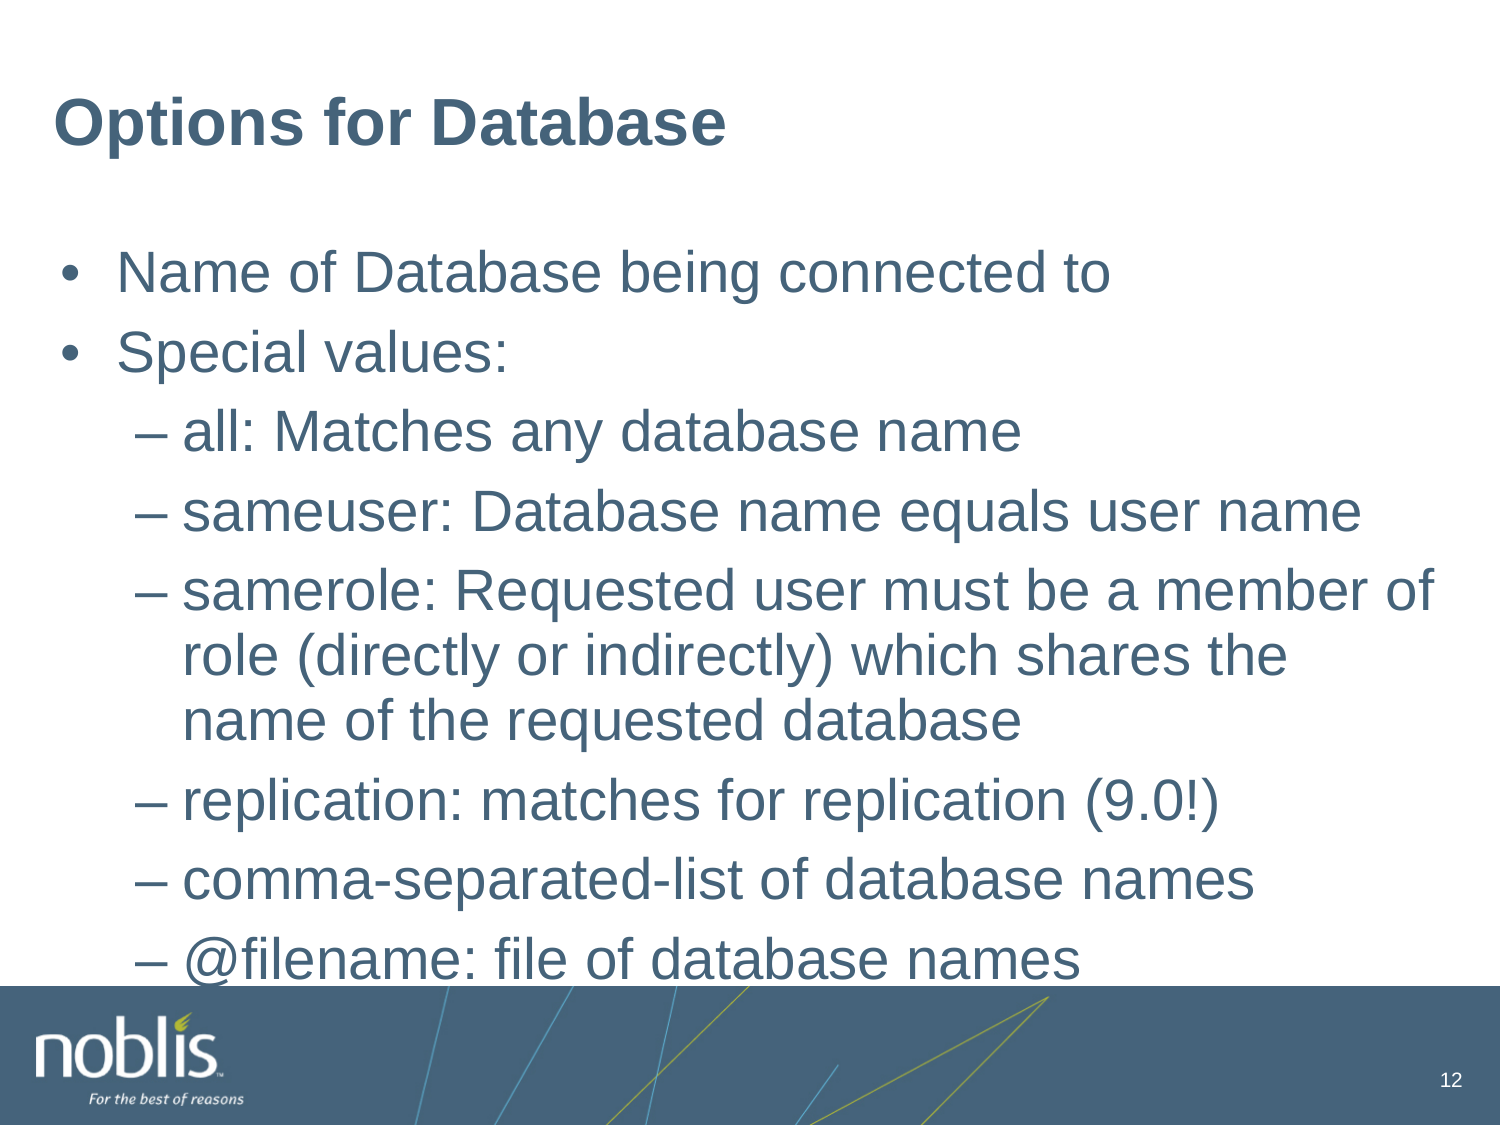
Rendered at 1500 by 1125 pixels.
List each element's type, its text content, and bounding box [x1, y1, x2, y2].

list Name of Database being connected to Special values: all: Matches any database name sameuser: Database name equals user name samerole: Requested user must be a member of role (directly or indirectly) which shares the name of the requested database replication: matches for replication (9.0!) comma-separated-list of database names @filename: file of database names [60, 239, 1437, 992]
picture [0, 986, 1500, 1125]
title Options for Database [53, 38, 1438, 211]
